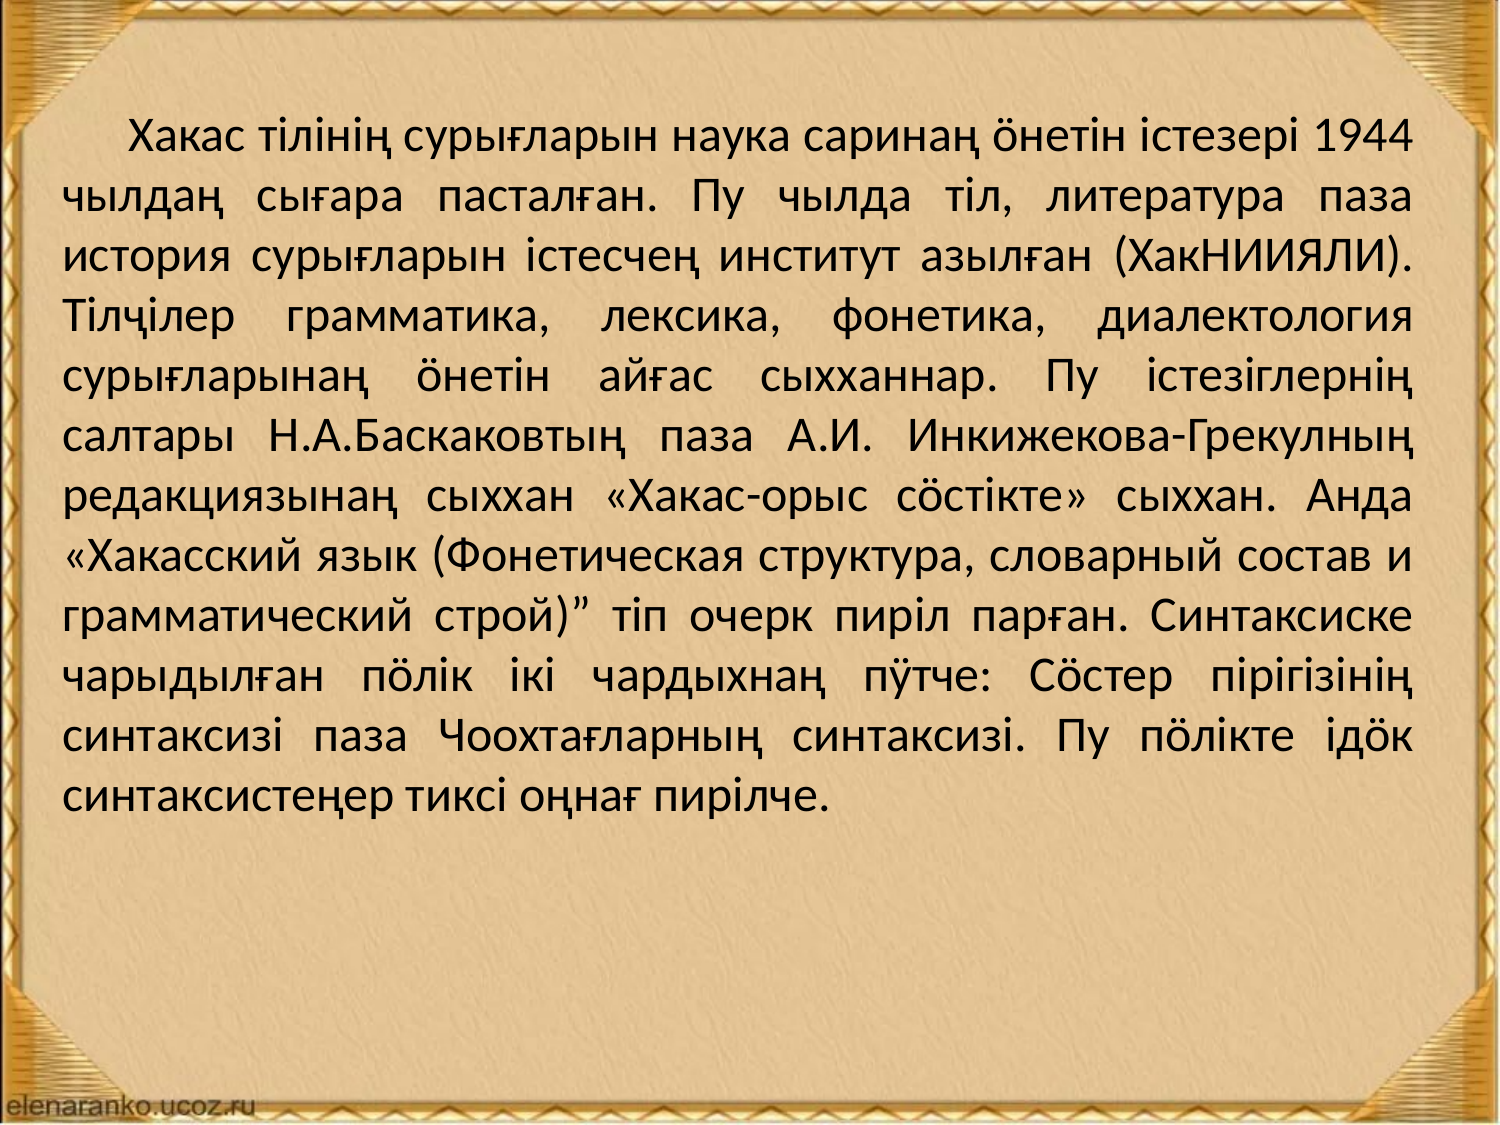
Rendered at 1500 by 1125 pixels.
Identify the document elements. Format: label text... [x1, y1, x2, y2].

picture [0, 0, 1500, 1125]
text_box Хакас тілінің сурығларын наука саринаң ӧнетін істезері 1944 чылдаң сығара пасталған. Пу чылда тіл, литература паза история сурығларын істесчең институт азылған (ХакНИИЯЛИ). Тілҷілер грамматика, лексика, фонетика, диалектология сурығларынаң ӧнетін айғас сыхханнар. Пу істезіглернің салтары Н.А.Баскаковтың паза А.И. Инкижекова-Грекулның редакциязынаң сыххан «Хакас-орыс сӧстікте» сыххан. Анда «Хакасский язык (Фонетическая структура, словарный состав и грамматический строй)” тіп очерк пиріл парған. Синтаксиске чарыдылған пӧлік ікі чардыхнаң пӱтче: Сӧстер пірігізінің синтаксизі паза Чоохтағларның синтаксизі. Пу пӧлікте ідӧк синтаксистеңер тиксі оңнағ пирілче. [47, 94, 1430, 977]
